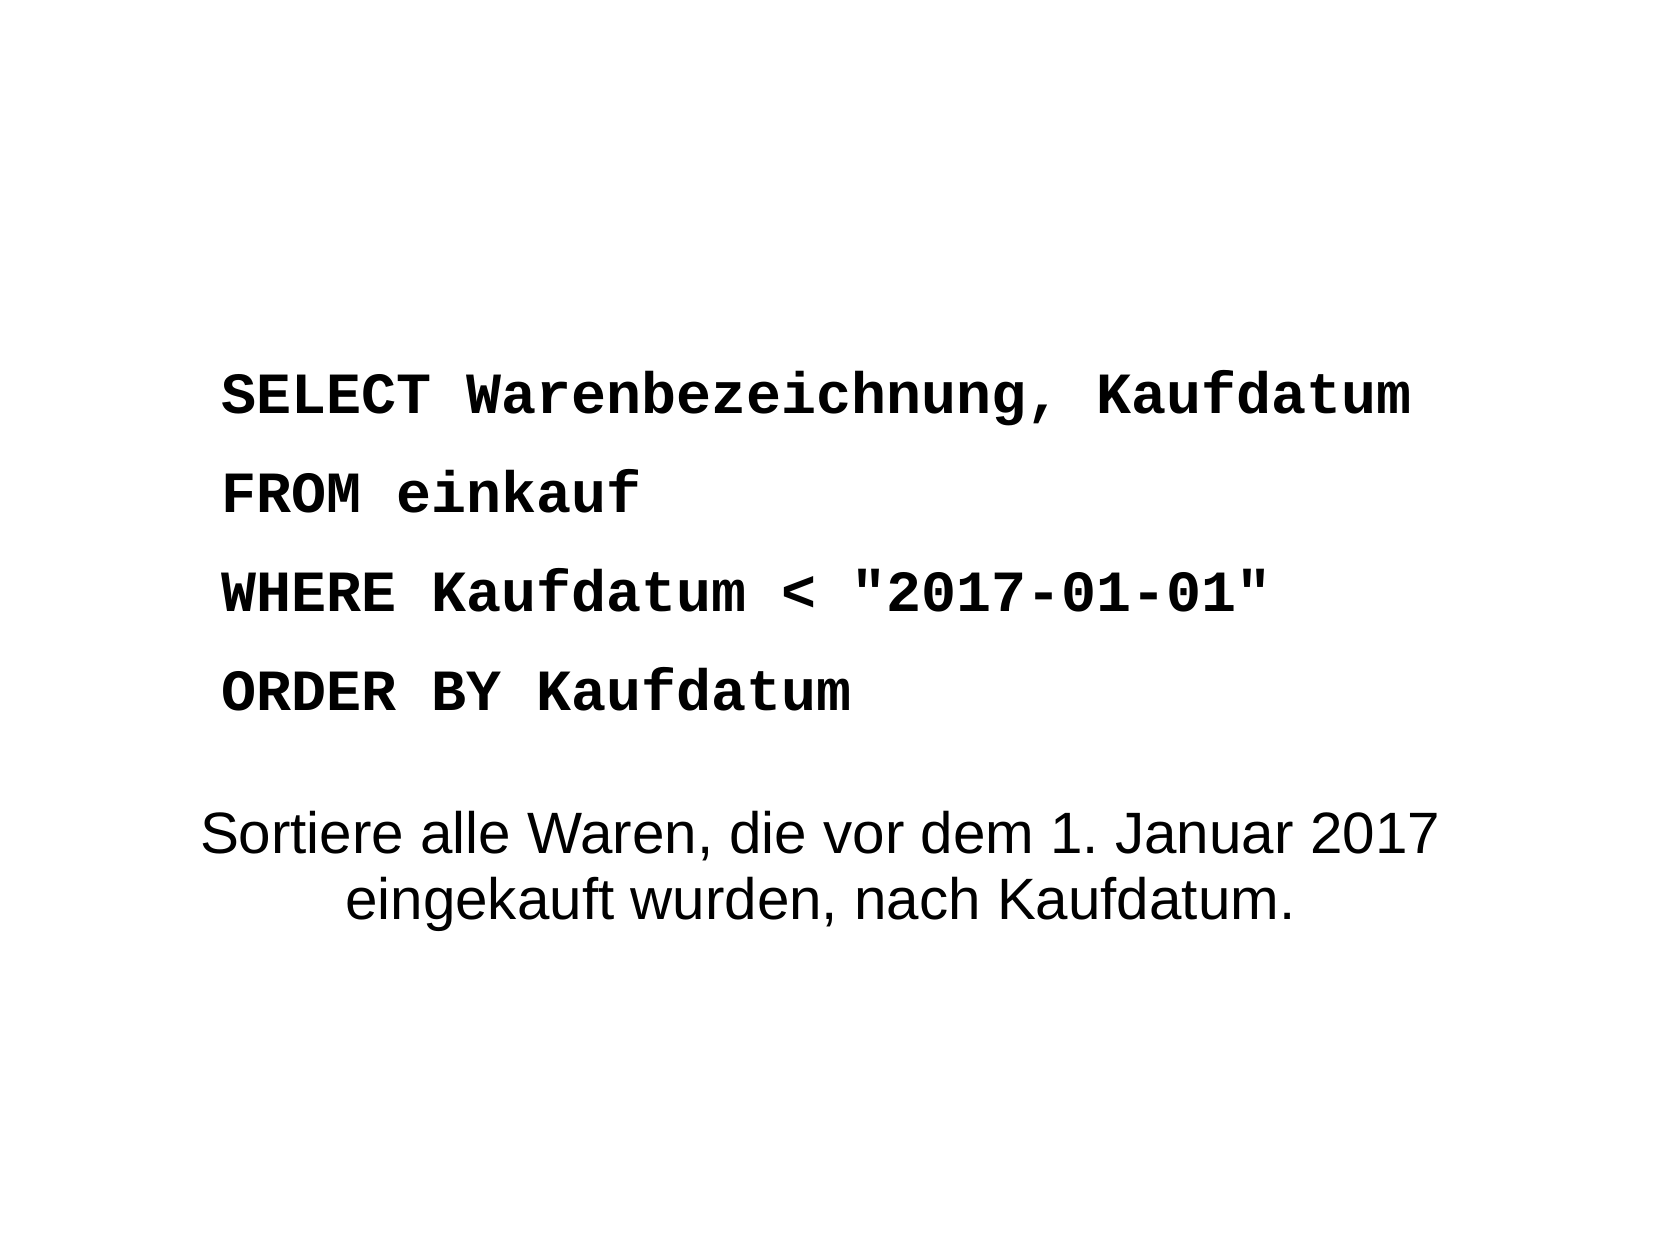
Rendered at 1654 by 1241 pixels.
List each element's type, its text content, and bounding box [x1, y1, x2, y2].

text_box SELECT Warenbezeichnung, Kaufdatum FROM einkauf WHERE Kaufdatum < "2017-01-01" ORDER BY Kaufdatum [206, 324, 1565, 736]
title Sortiere alle Waren, die vor dem 1. Januar 2017 eingekauft wurden, nach Kaufdatum. [76, 787, 1566, 945]
